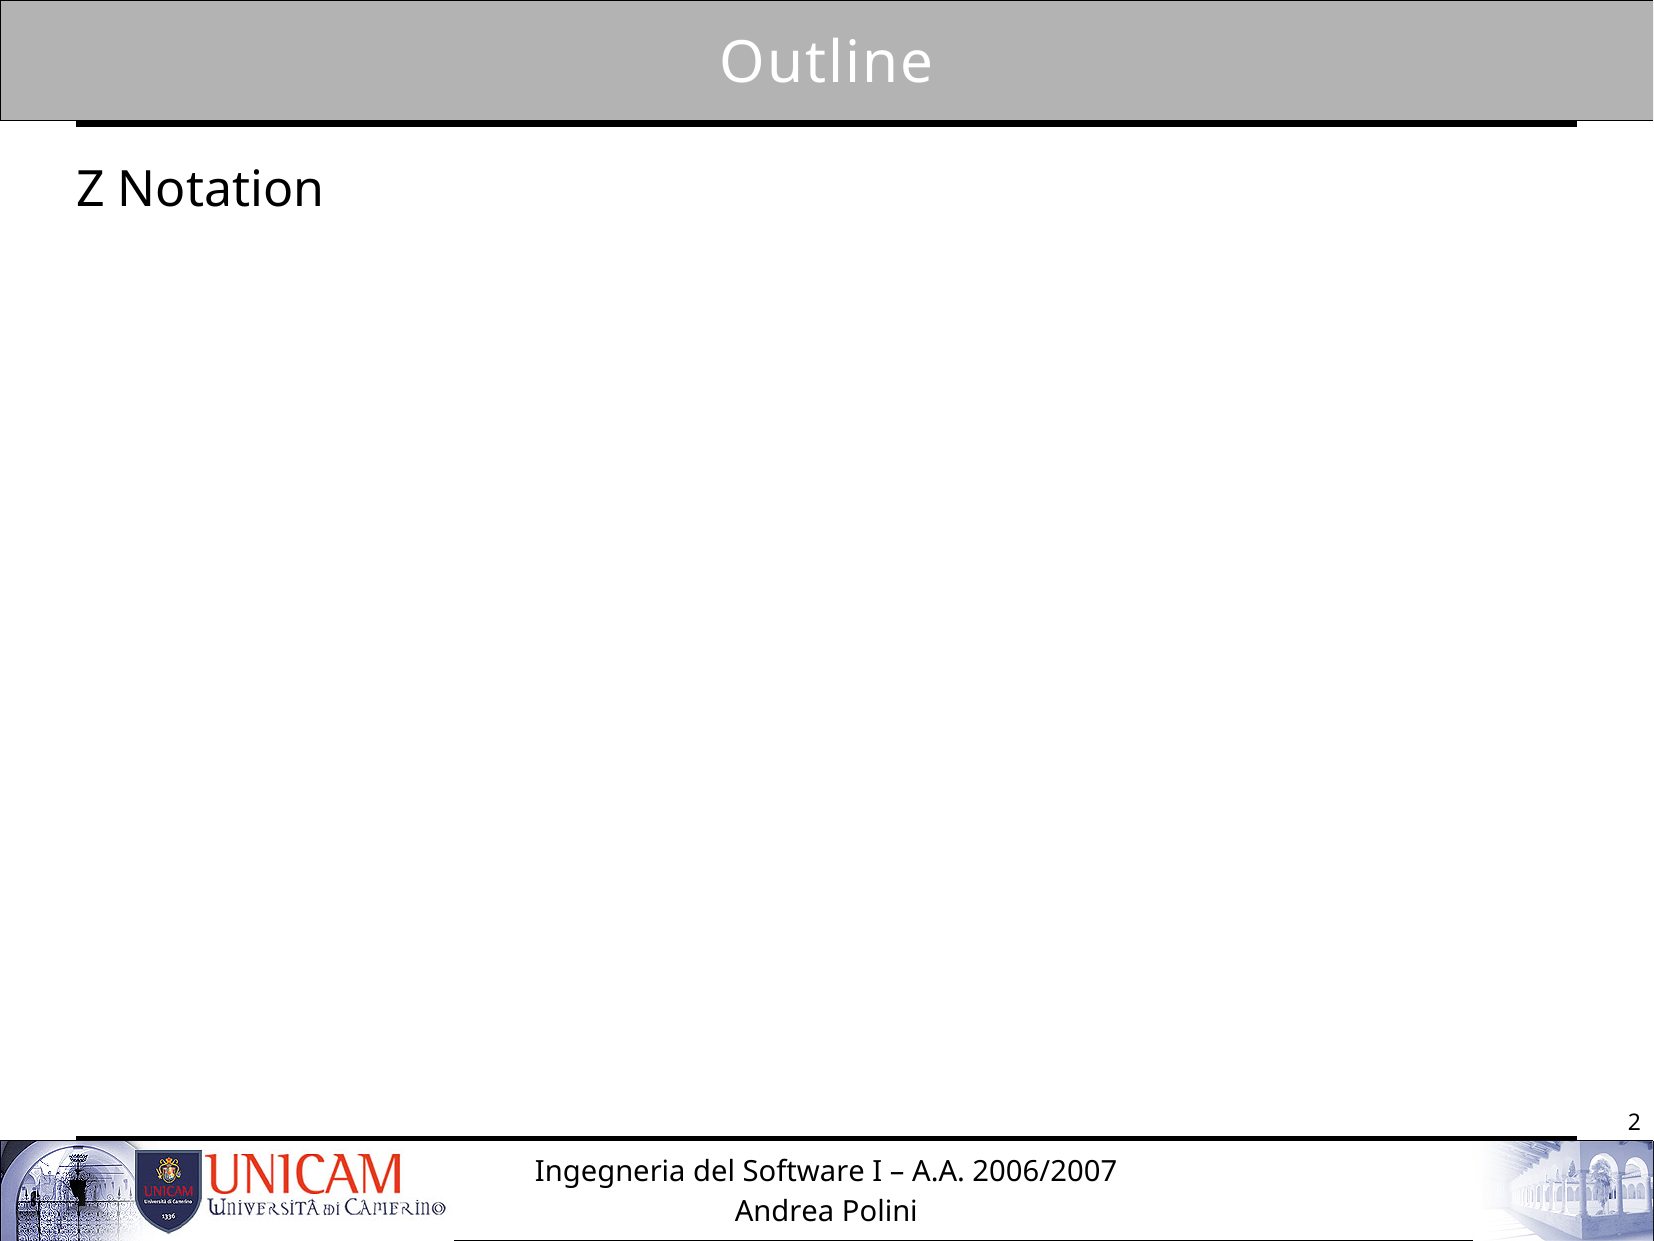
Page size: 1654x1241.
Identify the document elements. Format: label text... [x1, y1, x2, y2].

list Z Notation [76, 152, 1577, 671]
title Outline [0, 0, 1653, 121]
picture [1473, 1141, 1654, 1241]
picture [0, 1141, 454, 1241]
